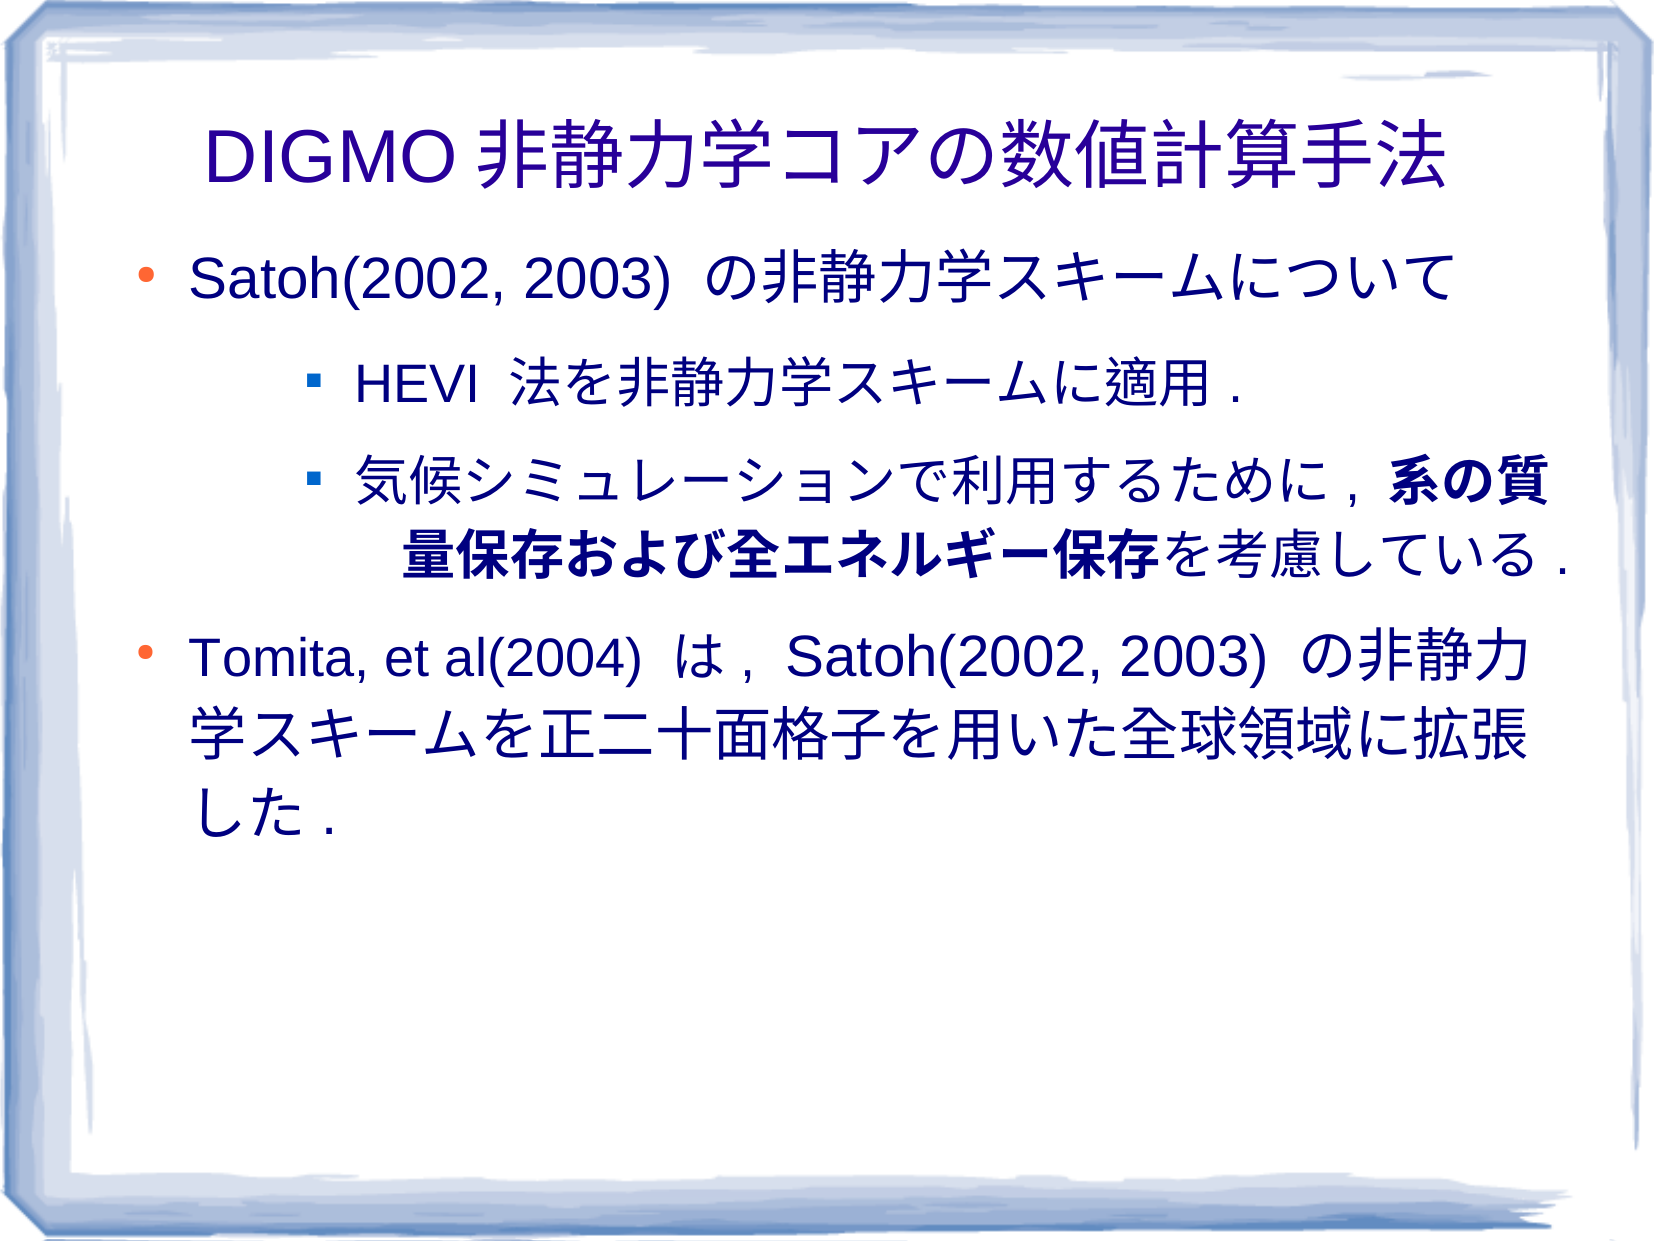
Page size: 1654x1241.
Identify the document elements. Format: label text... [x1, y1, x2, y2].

picture [0, 0, 1654, 1241]
list Satoh(2002, 2003) の非静力学スキームについて HEVI 法を非静力学スキームに適用. 気候シミュレーションで利用するために, 系の質量保存および全エネルギー保存を考慮している. Tomita, et al(2004) は, Satoh(2002, 2003) の非静力学スキームを正二十面格子を用いた全球領域に拡張した. [118, 236, 1571, 1055]
title DIGMO非静力学コアの数値計算手法 [82, 49, 1571, 257]
